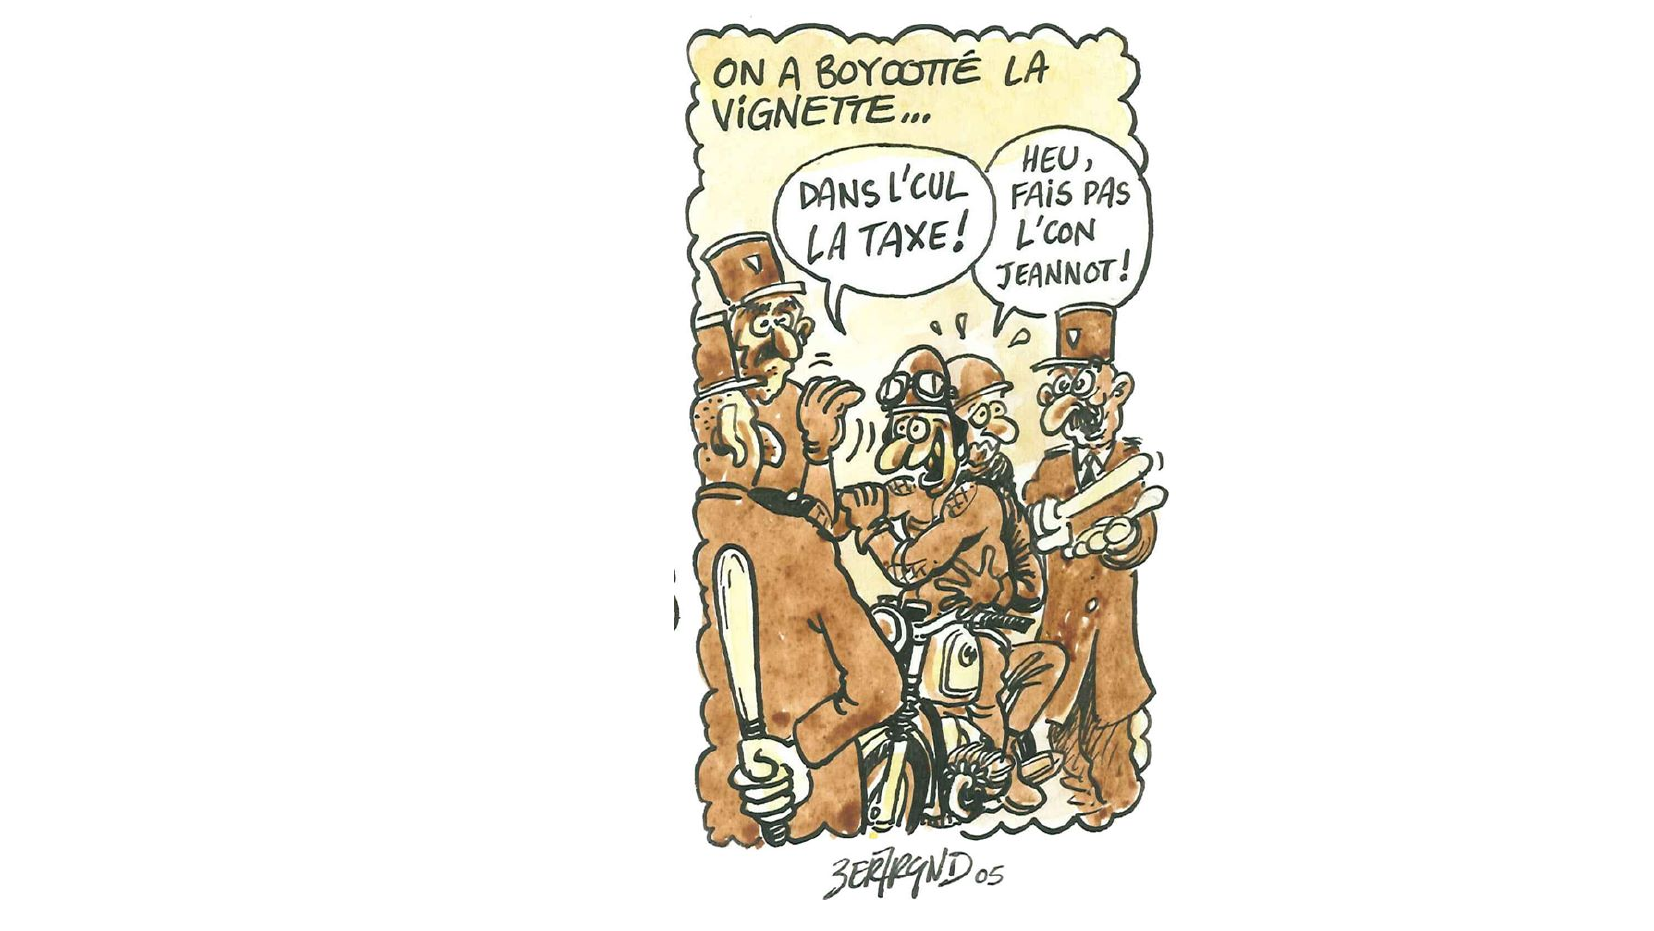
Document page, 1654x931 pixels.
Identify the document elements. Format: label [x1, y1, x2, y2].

picture [674, 12, 1176, 901]
